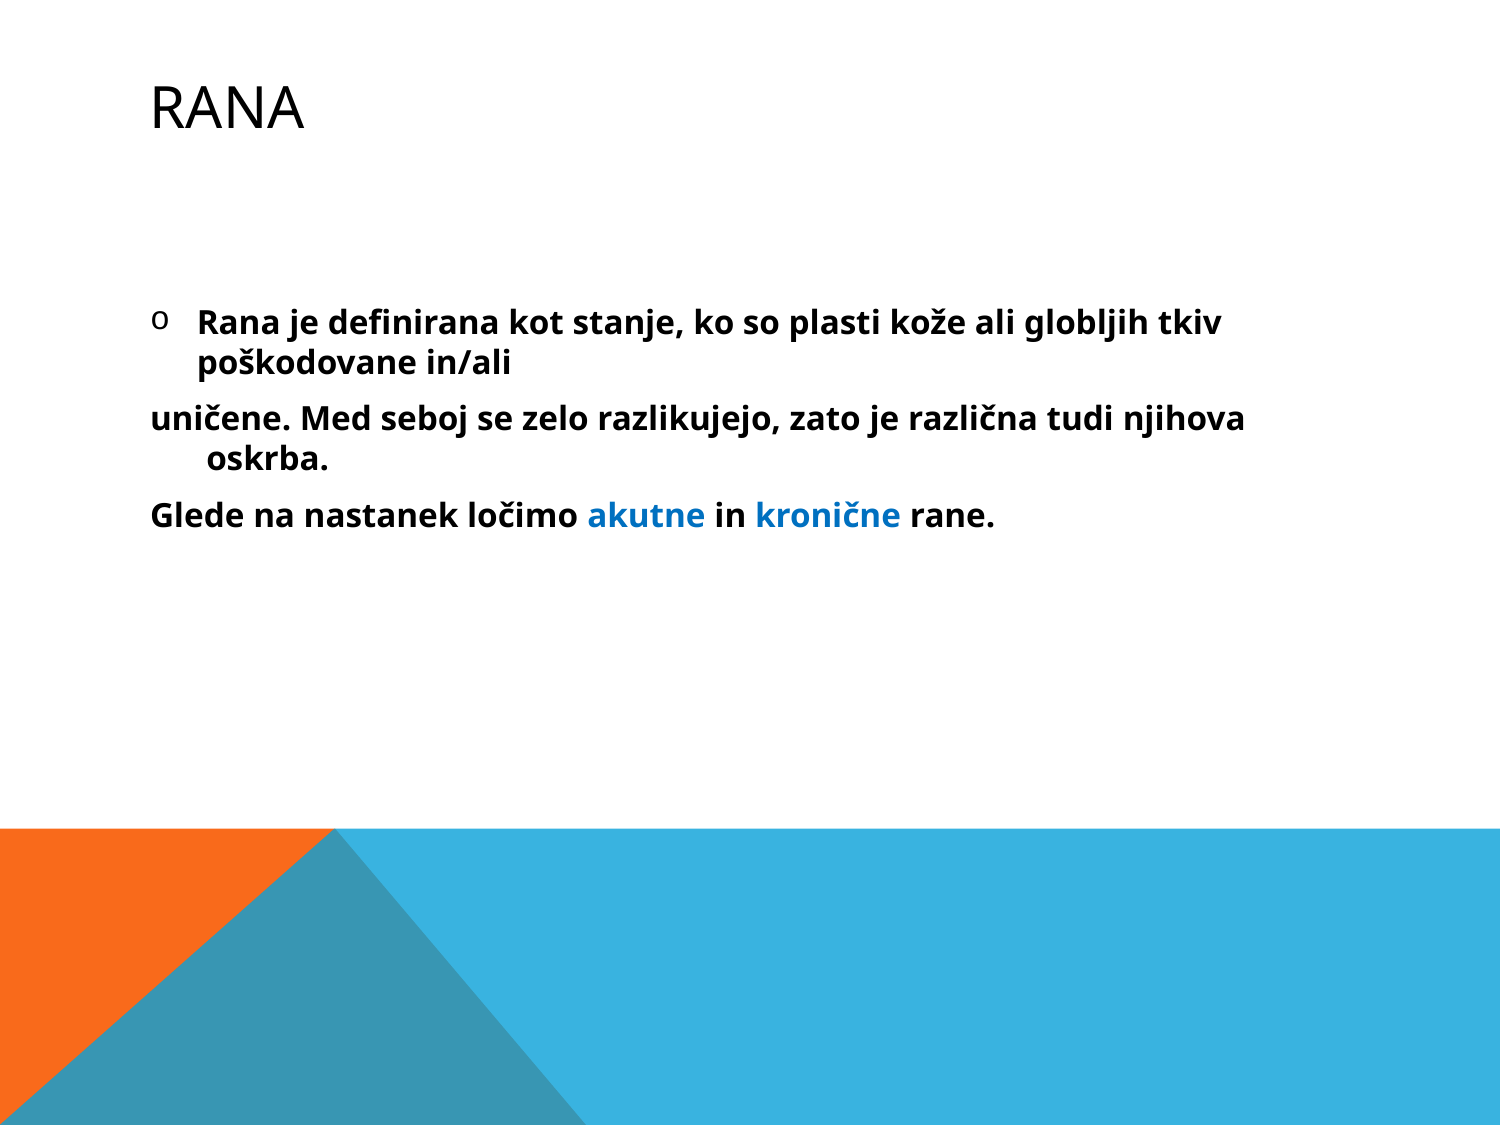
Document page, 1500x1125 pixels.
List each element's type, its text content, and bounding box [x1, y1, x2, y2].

list Rana je definirana kot stanje, ko so plasti kože ali globljih tkiv poškodovane in/ali uničene. Med seboj se zelo razlikujejo, zato je različna tudi njihova oskrba. Glede na nastanek ločimo akutne in kronične rane. [134, 180, 1369, 768]
title Rana [134, 59, 1369, 150]
